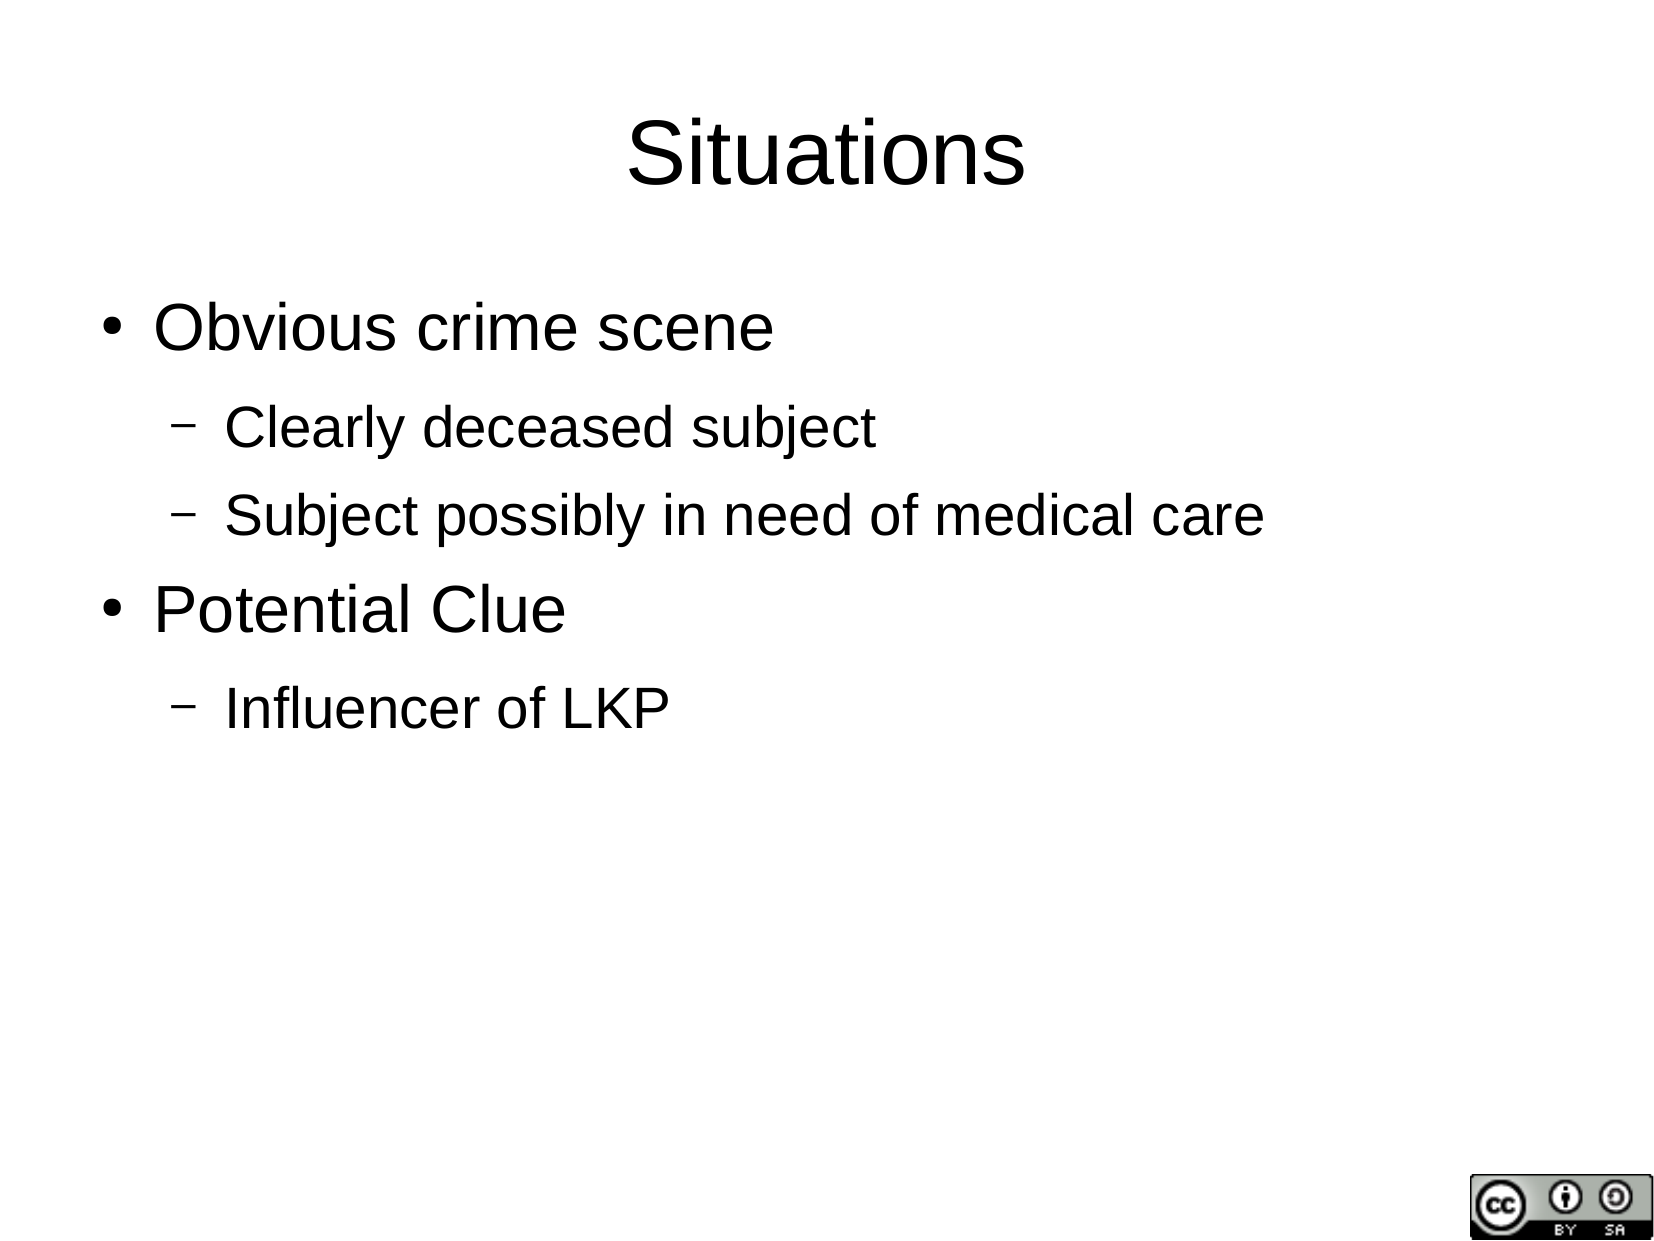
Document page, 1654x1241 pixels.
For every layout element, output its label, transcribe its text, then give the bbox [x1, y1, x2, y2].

list Obvious crime scene Clearly deceased subject Subject possibly in need of medical care Potential Clue Influencer of LKP [82, 290, 1571, 1010]
picture [1470, 1174, 1654, 1240]
title Situations [82, 49, 1571, 257]
